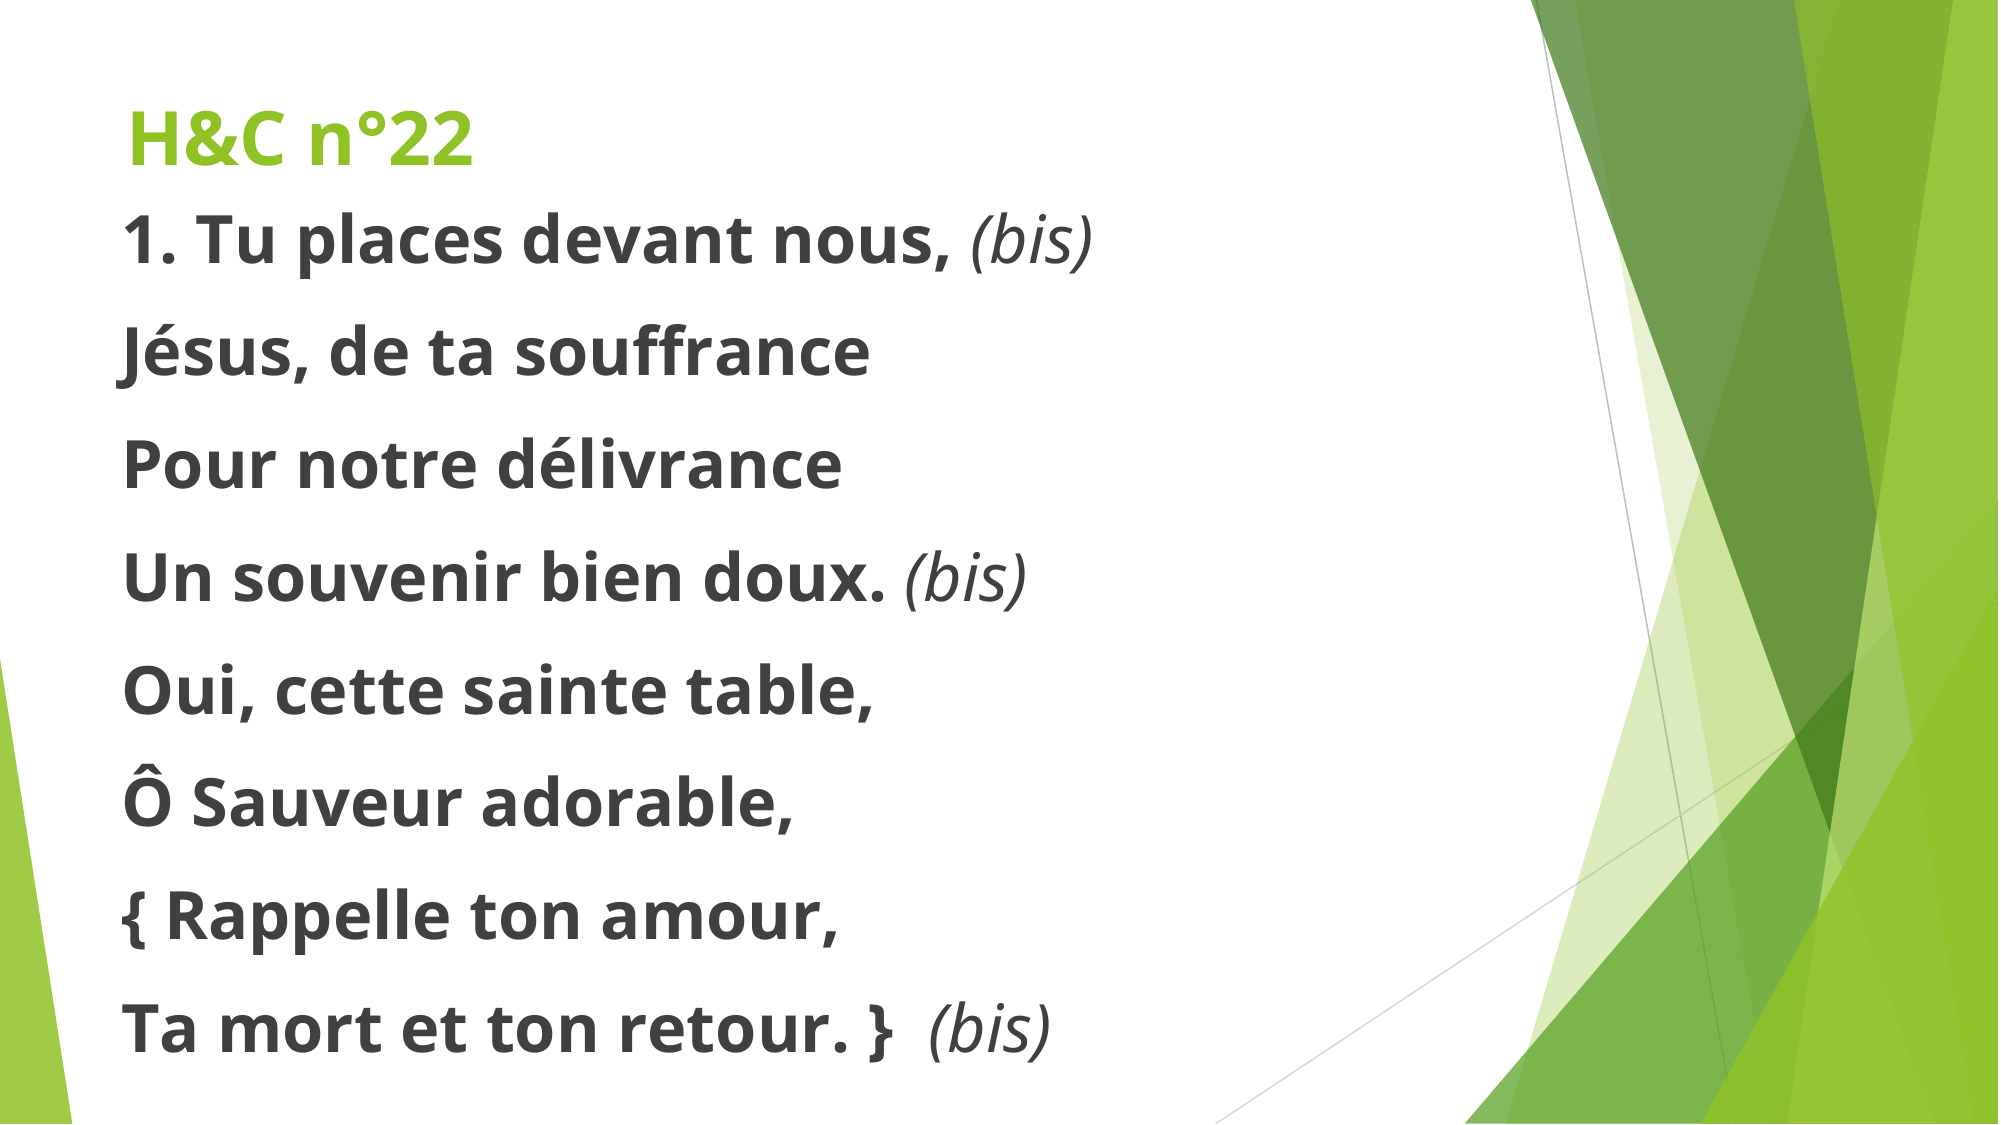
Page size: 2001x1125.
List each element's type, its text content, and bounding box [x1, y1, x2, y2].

text_box 1. Tu places devant nous, (bis) Jésus, de ta souffrance Pour notre délivrance Un souvenir bien doux. (bis) Oui, cette sainte table, Ô Sauveur adorable, { Rappelle ton amour, Ta mort et ton retour. } (bis) [106, 177, 1973, 1037]
text_box H&C n°22 [111, 82, 1522, 177]
